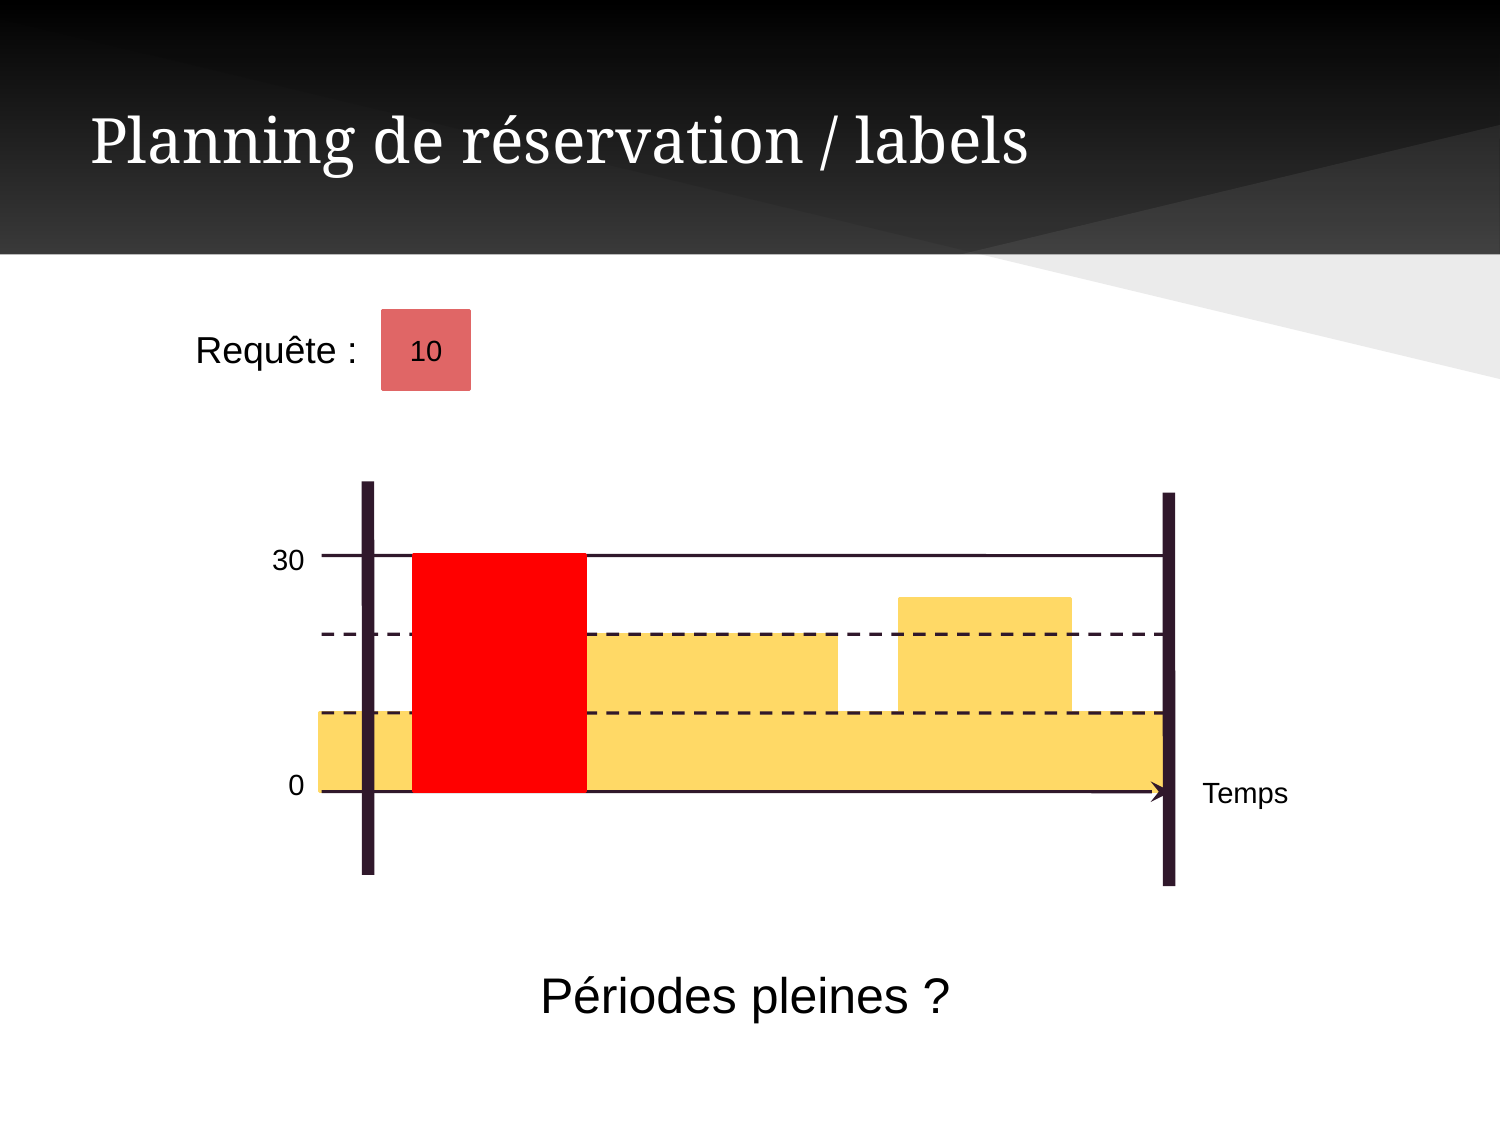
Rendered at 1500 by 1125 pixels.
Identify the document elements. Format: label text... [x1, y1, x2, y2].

text_box 30 [211, 526, 320, 584]
text_box 10 [382, 310, 470, 390]
title Planning de réservation / labels [75, 45, 1425, 233]
text_box 0 [211, 751, 320, 809]
text_box Périodes pleines ? [472, 949, 1019, 1028]
text_box [375, 554, 1162, 792]
text_box [319, 712, 361, 792]
text_box Temps [1187, 759, 1320, 801]
text_box Requête : [180, 310, 1005, 398]
